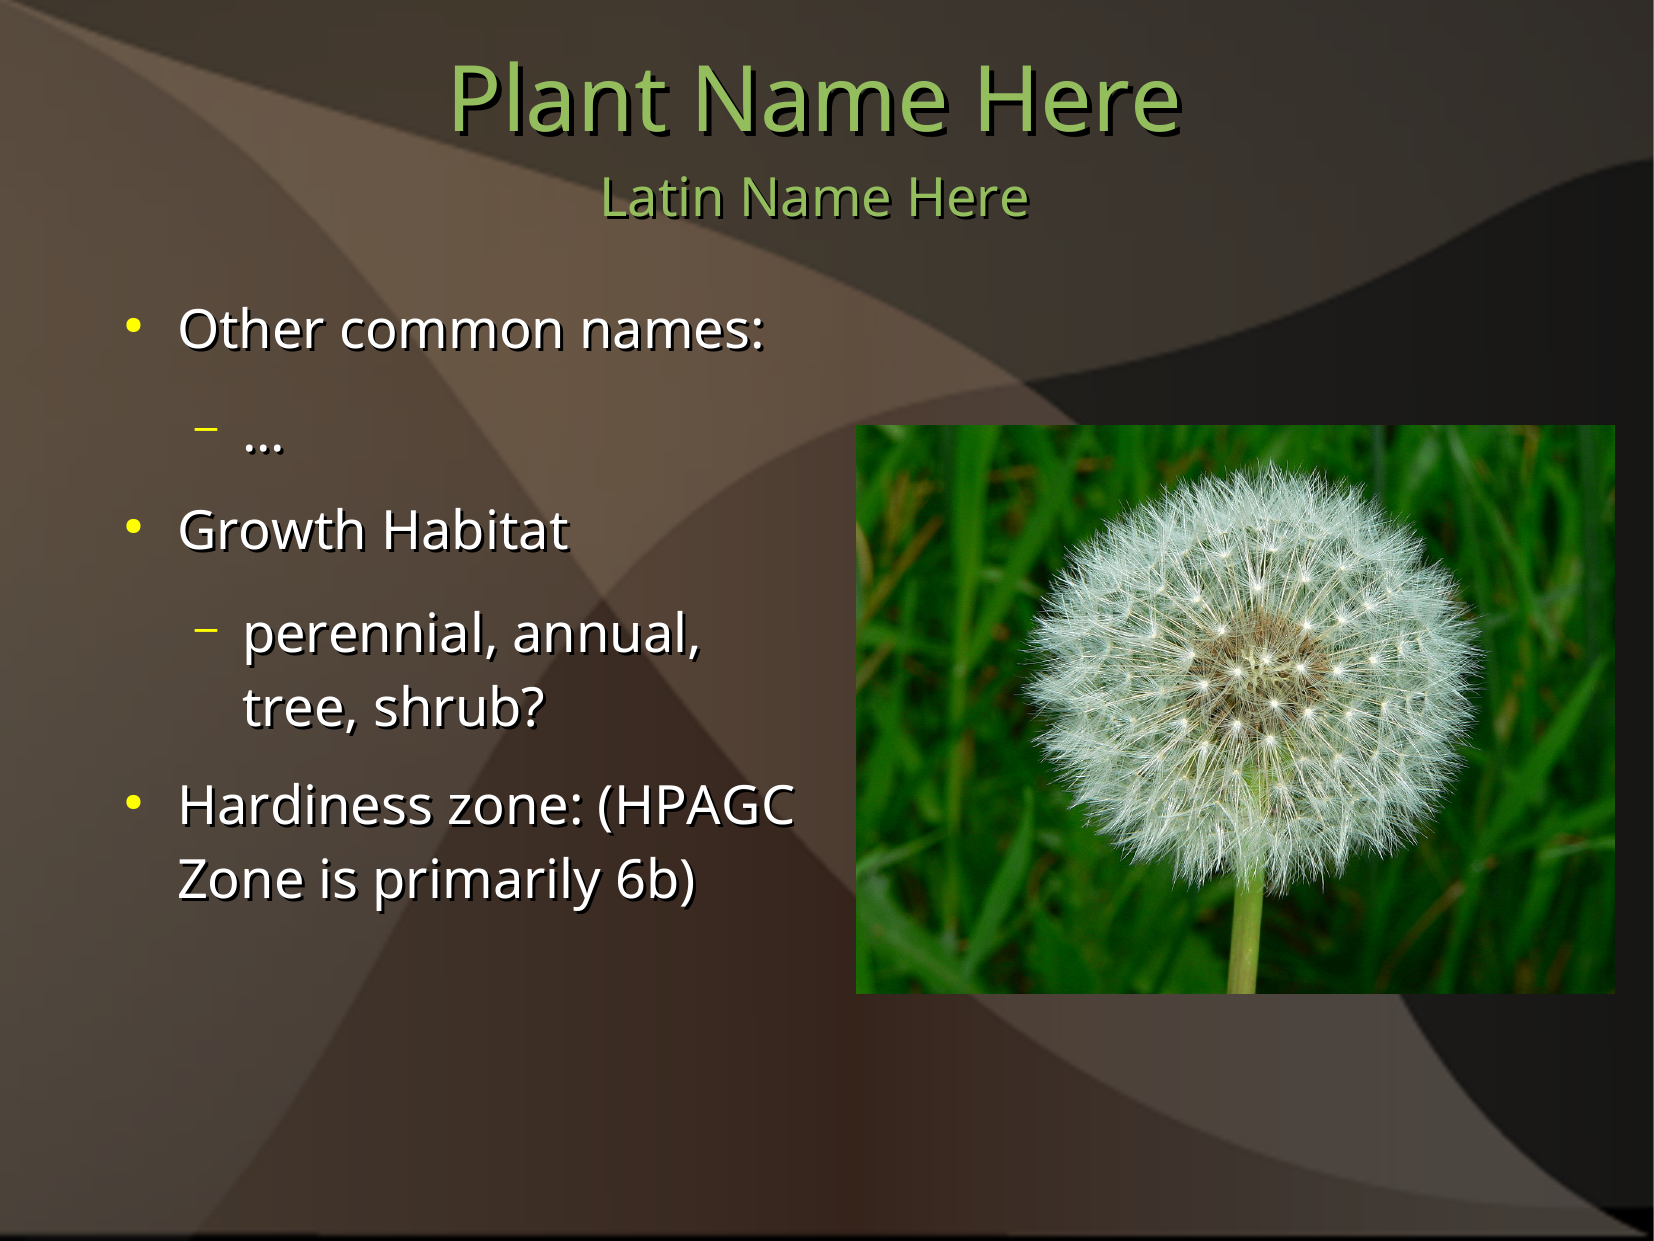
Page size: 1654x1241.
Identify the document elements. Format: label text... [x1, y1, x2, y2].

title Plant Name Here Latin Name Here [70, 29, 1560, 237]
list Other common names: ... Growth Habitat perennial, annual, tree, shrub? Hardiness zone: (HPAGC Zone is primarily 6b) [35, 290, 809, 1193]
picture [0, 0, 1654, 1241]
